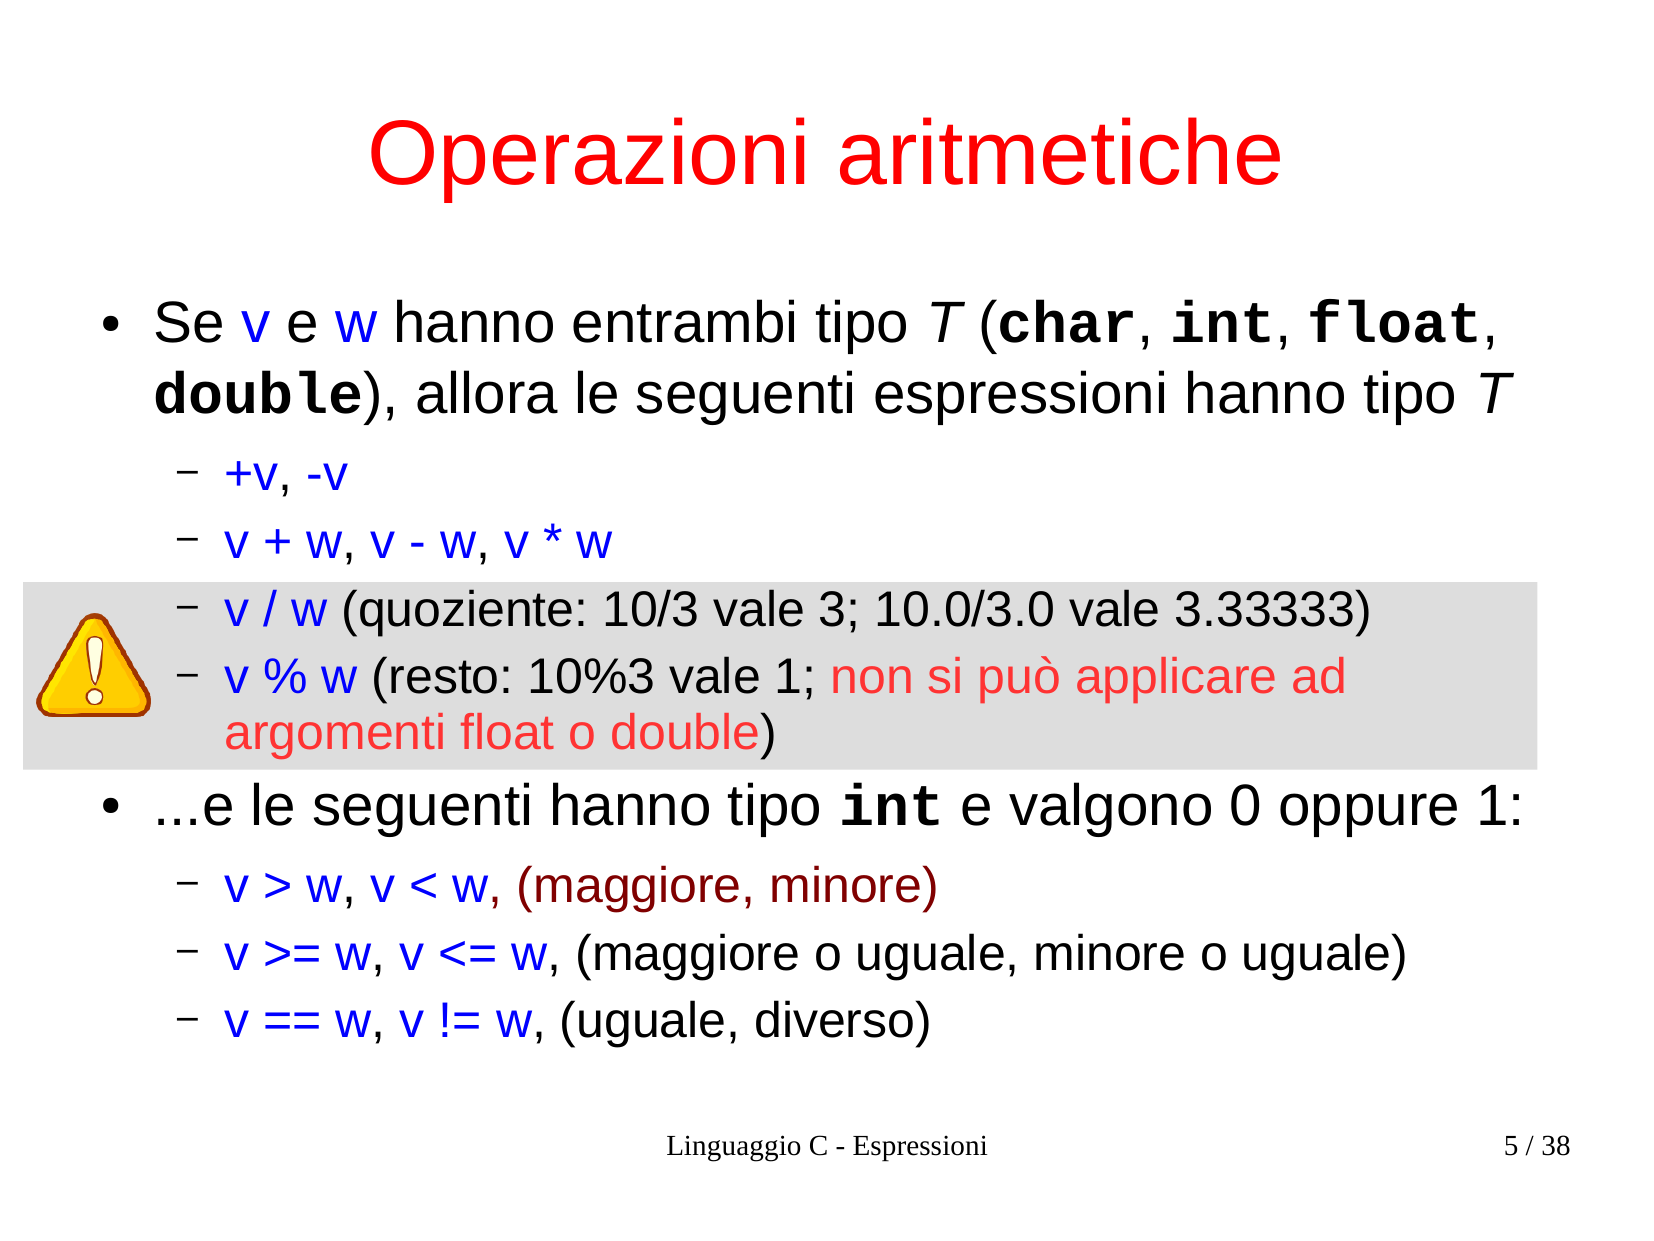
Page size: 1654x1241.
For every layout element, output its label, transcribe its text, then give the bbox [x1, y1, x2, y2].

text_box [23, 582, 82, 770]
list Se v e w hanno entrambi tipo T (char, int, float, double), allora le seguenti espressioni hanno tipo T +v, -v v + w, v - w, v * w v / w (quoziente: 10/3 vale 3; 10.0/3.0 vale 3.33333) v % w (resto: 10%3 vale 1; non si può applicare ad argomenti float o double) ...e le seguenti hanno tipo int e valgono 0 oppure 1: v > w, v < w, (maggiore, minore) v >= w, v <= w, (maggiore o uguale, minore o uguale) v == w, v != w, (uguale, diverso) [82, 290, 1571, 1117]
picture [36, 613, 151, 717]
title Operazioni aritmetiche [82, 49, 1571, 257]
